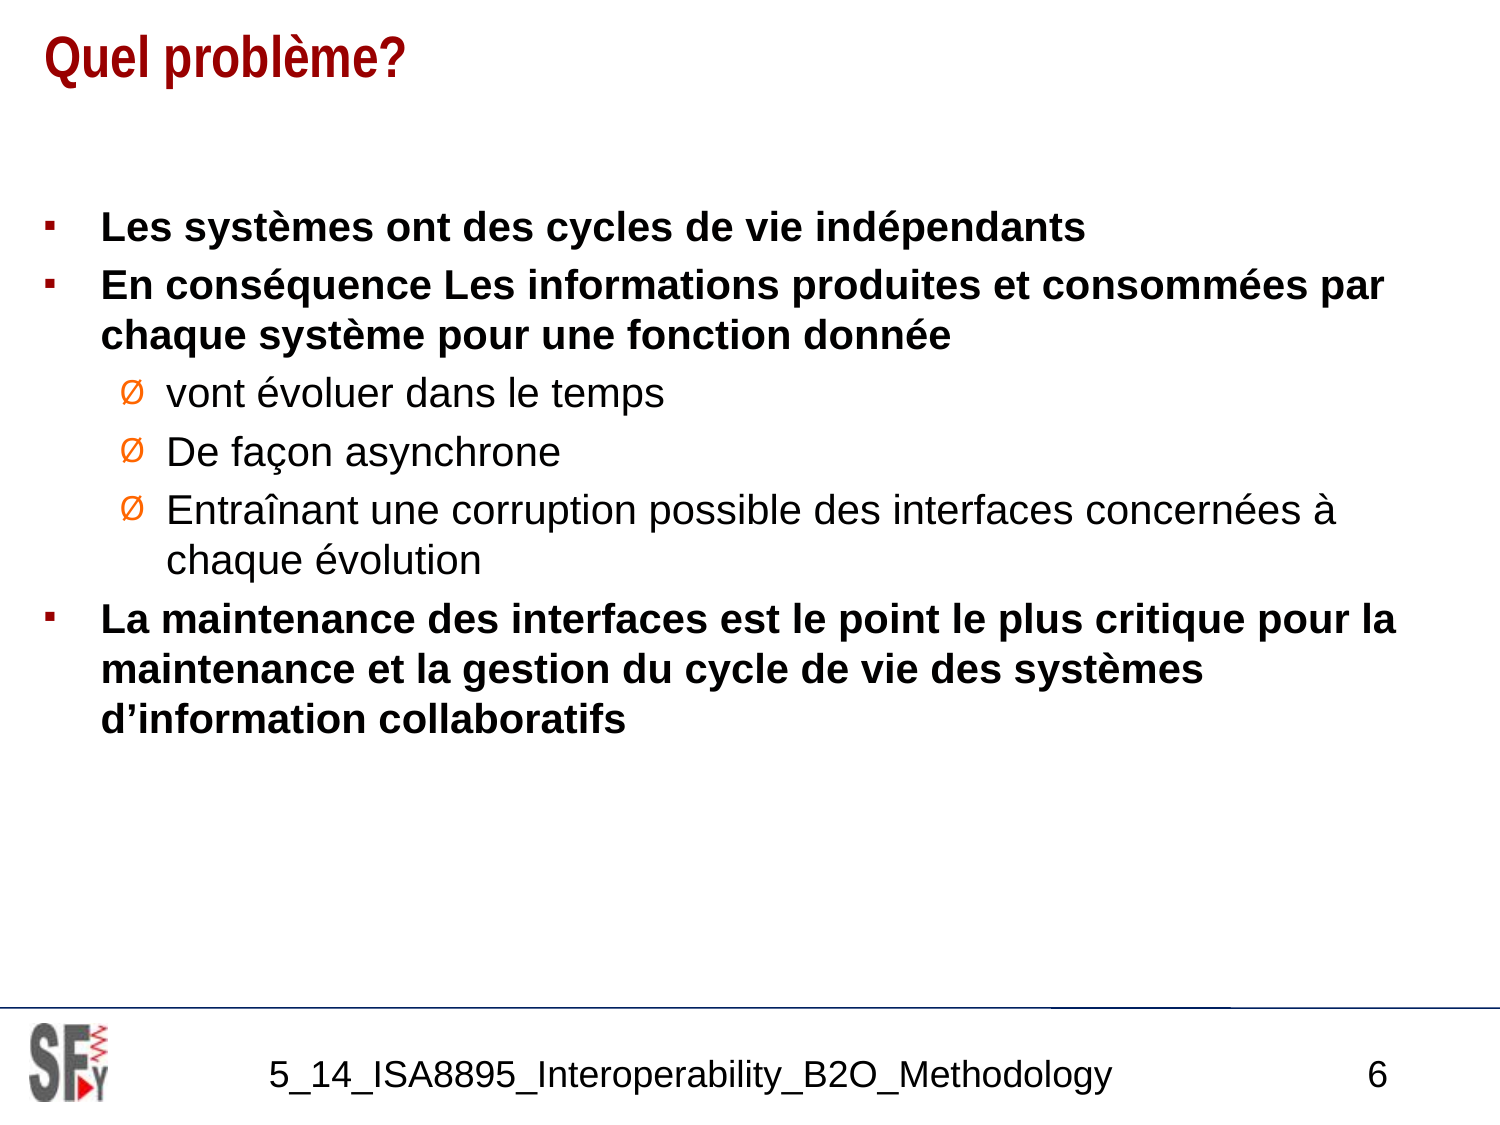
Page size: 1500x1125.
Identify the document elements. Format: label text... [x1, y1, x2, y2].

list Les systèmes ont des cycles de vie indépendants En conséquence Les informations produites et consommées par chaque système pour une fonction donnée vont évoluer dans le temps De façon asynchrone Entraînant une corruption possible des interfaces concernées à chaque évolution La maintenance des interfaces est le point le plus critique pour la maintenance et la gestion du cycle de vie des systèmes d’information collaboratifs [29, 184, 1471, 988]
picture [29, 1023, 108, 1102]
slide_number <numéro> [1352, 1034, 1490, 1103]
footer 5_14_ISA8895_Interoperability_B2O_Methodology [253, 1034, 1336, 1103]
title Quel problème? [29, 12, 1471, 138]
